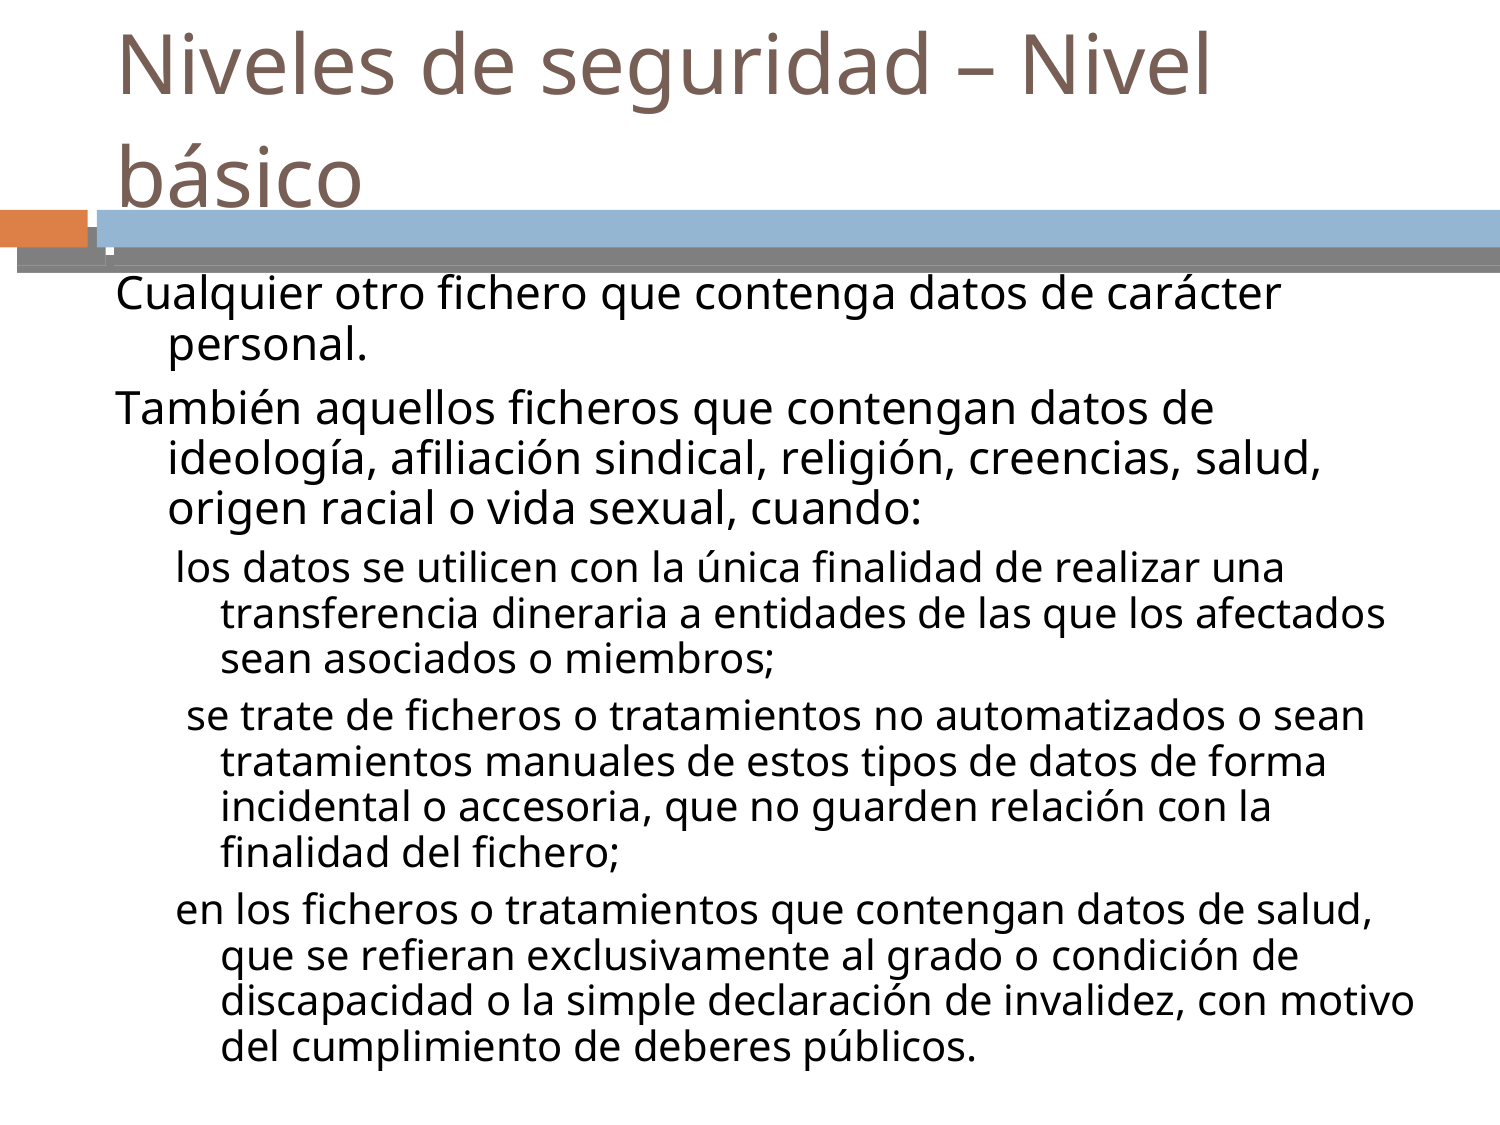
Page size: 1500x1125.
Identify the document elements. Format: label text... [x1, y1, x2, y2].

title Niveles de seguridad – Nivel básico [100, 37, 1438, 201]
list Cualquier otro fichero que contenga datos de carácter personal. También aquellos ficheros que contengan datos de ideología, afiliación sindical, religión, creencias, salud, origen racial o vida sexual, cuando: los datos se utilicen con la única finalidad de realizar una transferencia dineraria a entidades de las que los afectados sean asociados o miembros; se trate de ficheros o tratamientos no automatizados o sean tratamientos manuales de estos tipos de datos de forma incidental o accesoria, que no guarden relación con la finalidad del fichero; en los ficheros o tratamientos que contengan datos de salud, que se refieran exclusivamente al grado o condición de discapacidad o la simple declaración de invalidez, con motivo del cumplimiento de deberes públicos. [100, 262, 1438, 1001]
